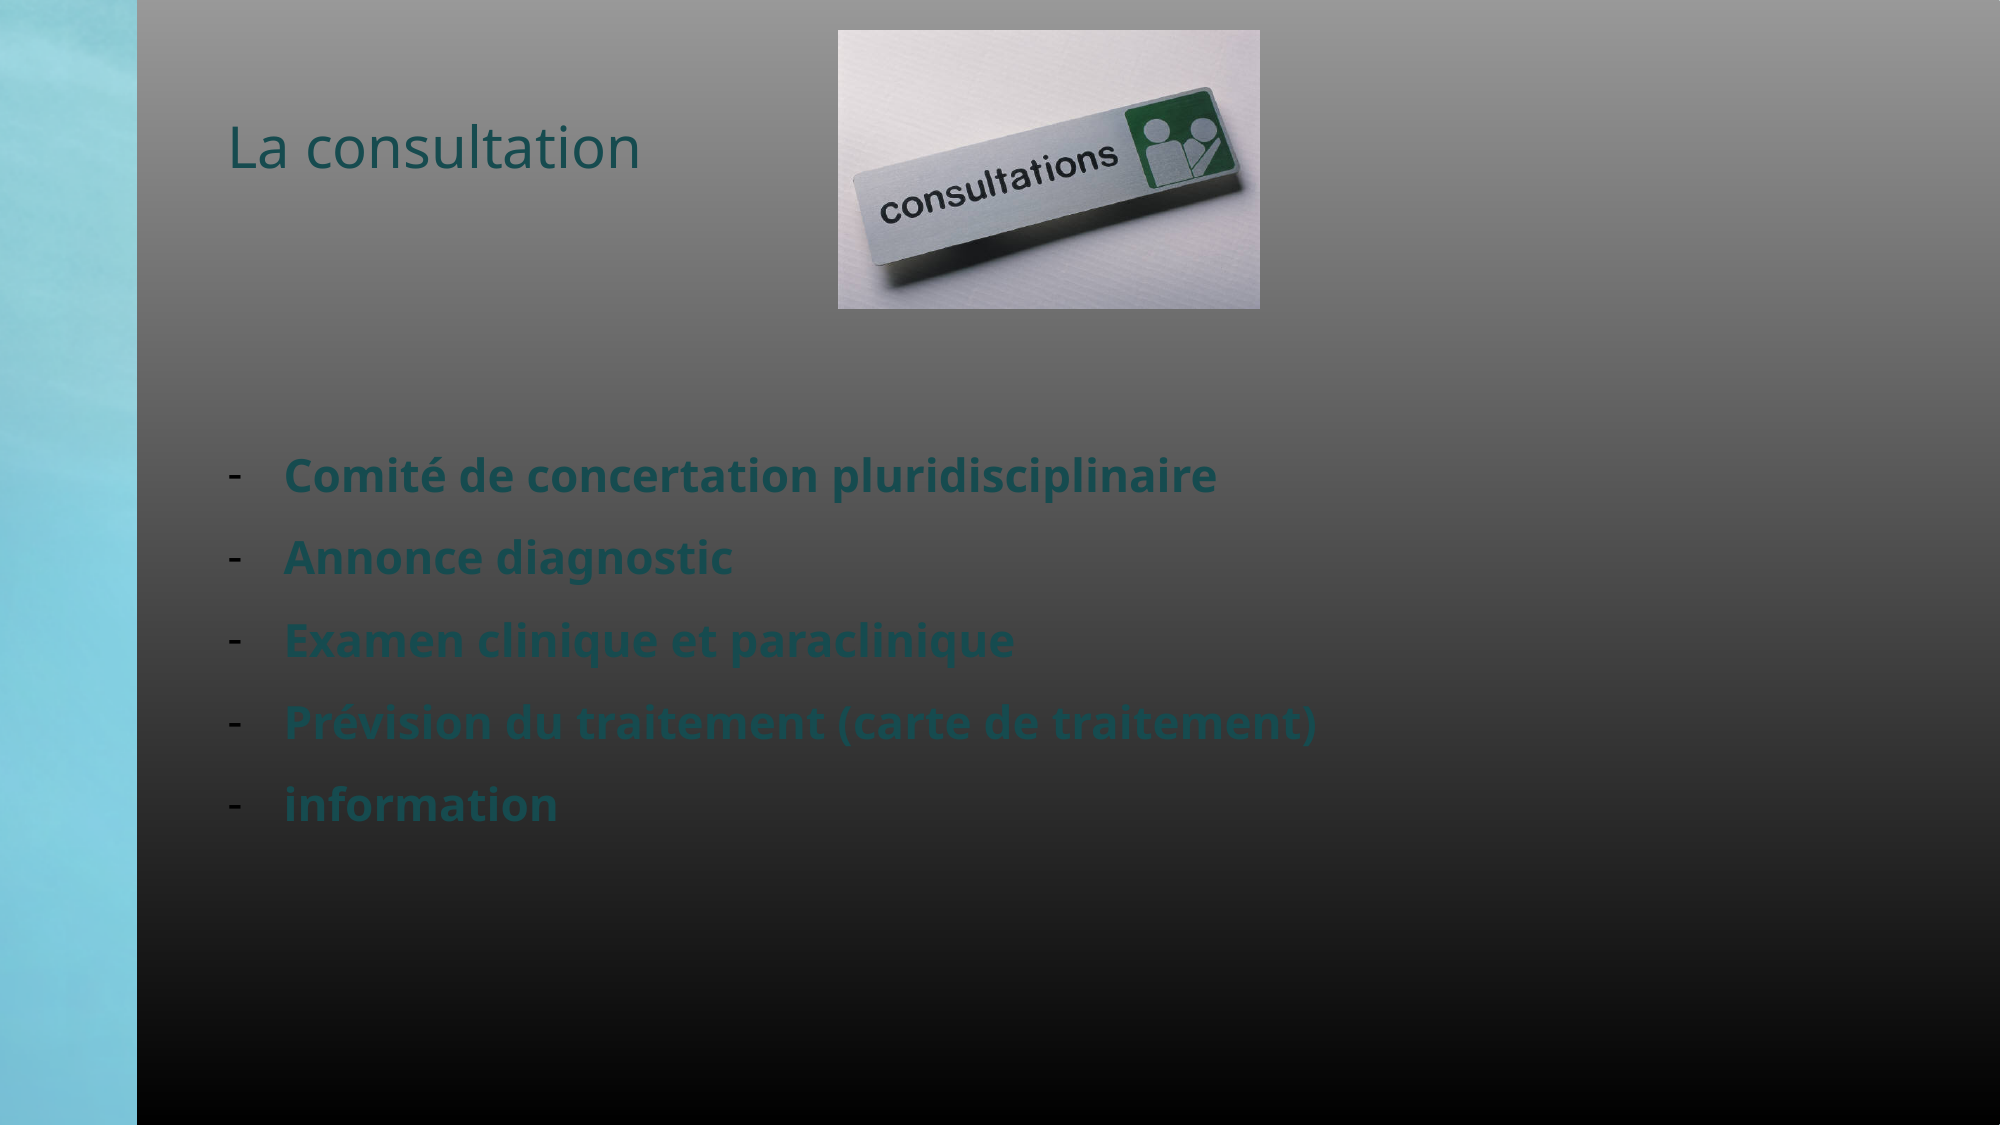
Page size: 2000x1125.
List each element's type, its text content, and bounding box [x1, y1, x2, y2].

picture [838, 30, 1260, 275]
title La consultation [212, 64, 705, 189]
list Comité de concertation pluridisciplinaire Annonce diagnostic Examen clinique et paraclinique Prévision du traitement (carte de traitement) information [212, 275, 1886, 1095]
